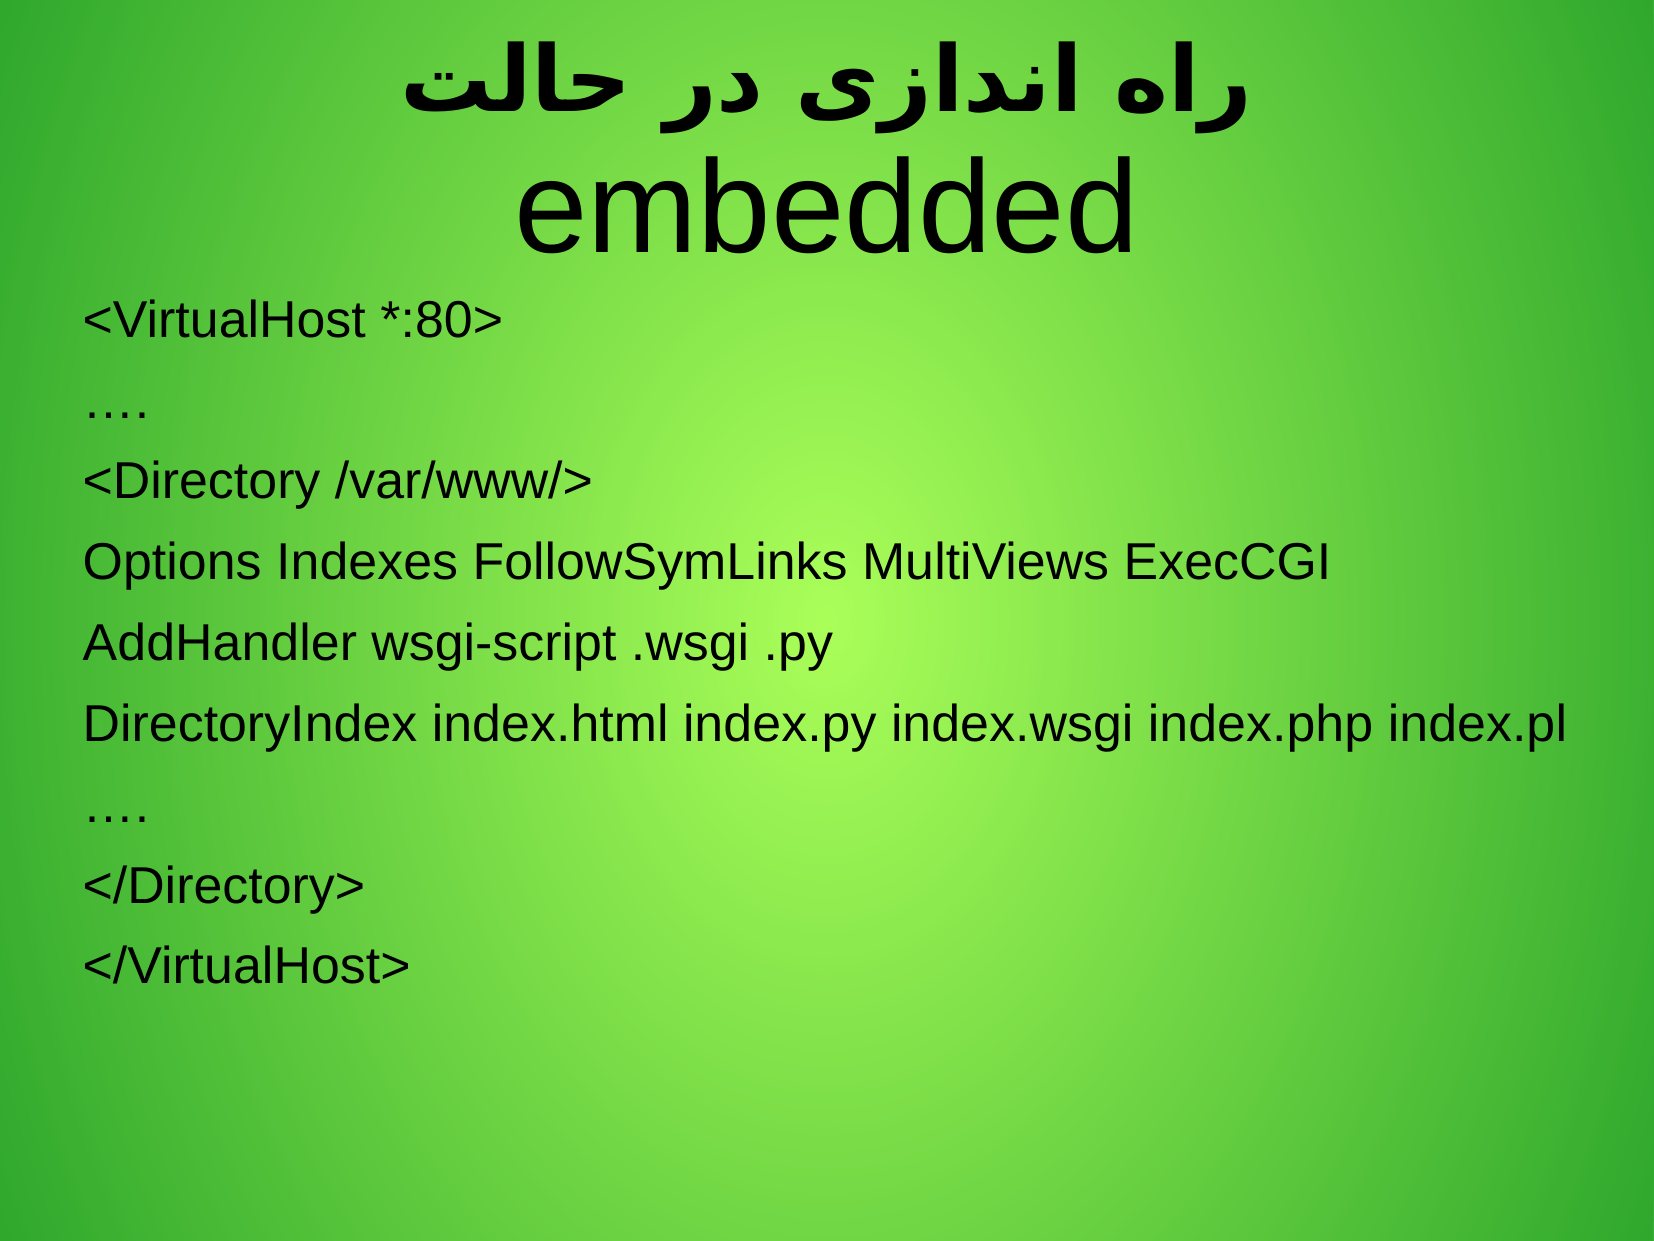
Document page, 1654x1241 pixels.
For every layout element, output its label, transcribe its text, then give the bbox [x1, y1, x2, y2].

list <VirtualHost *:80> …. <Directory /var/www/> Options Indexes FollowSymLinks MultiViews ExecCGI AddHandler wsgi-script .wsgi .py DirectoryIndex index.html index.py index.wsgi index.php index.pl …. </Directory> </VirtualHost> [82, 290, 1571, 1010]
title راه اندازی در حالت embedded [82, 49, 1571, 257]
